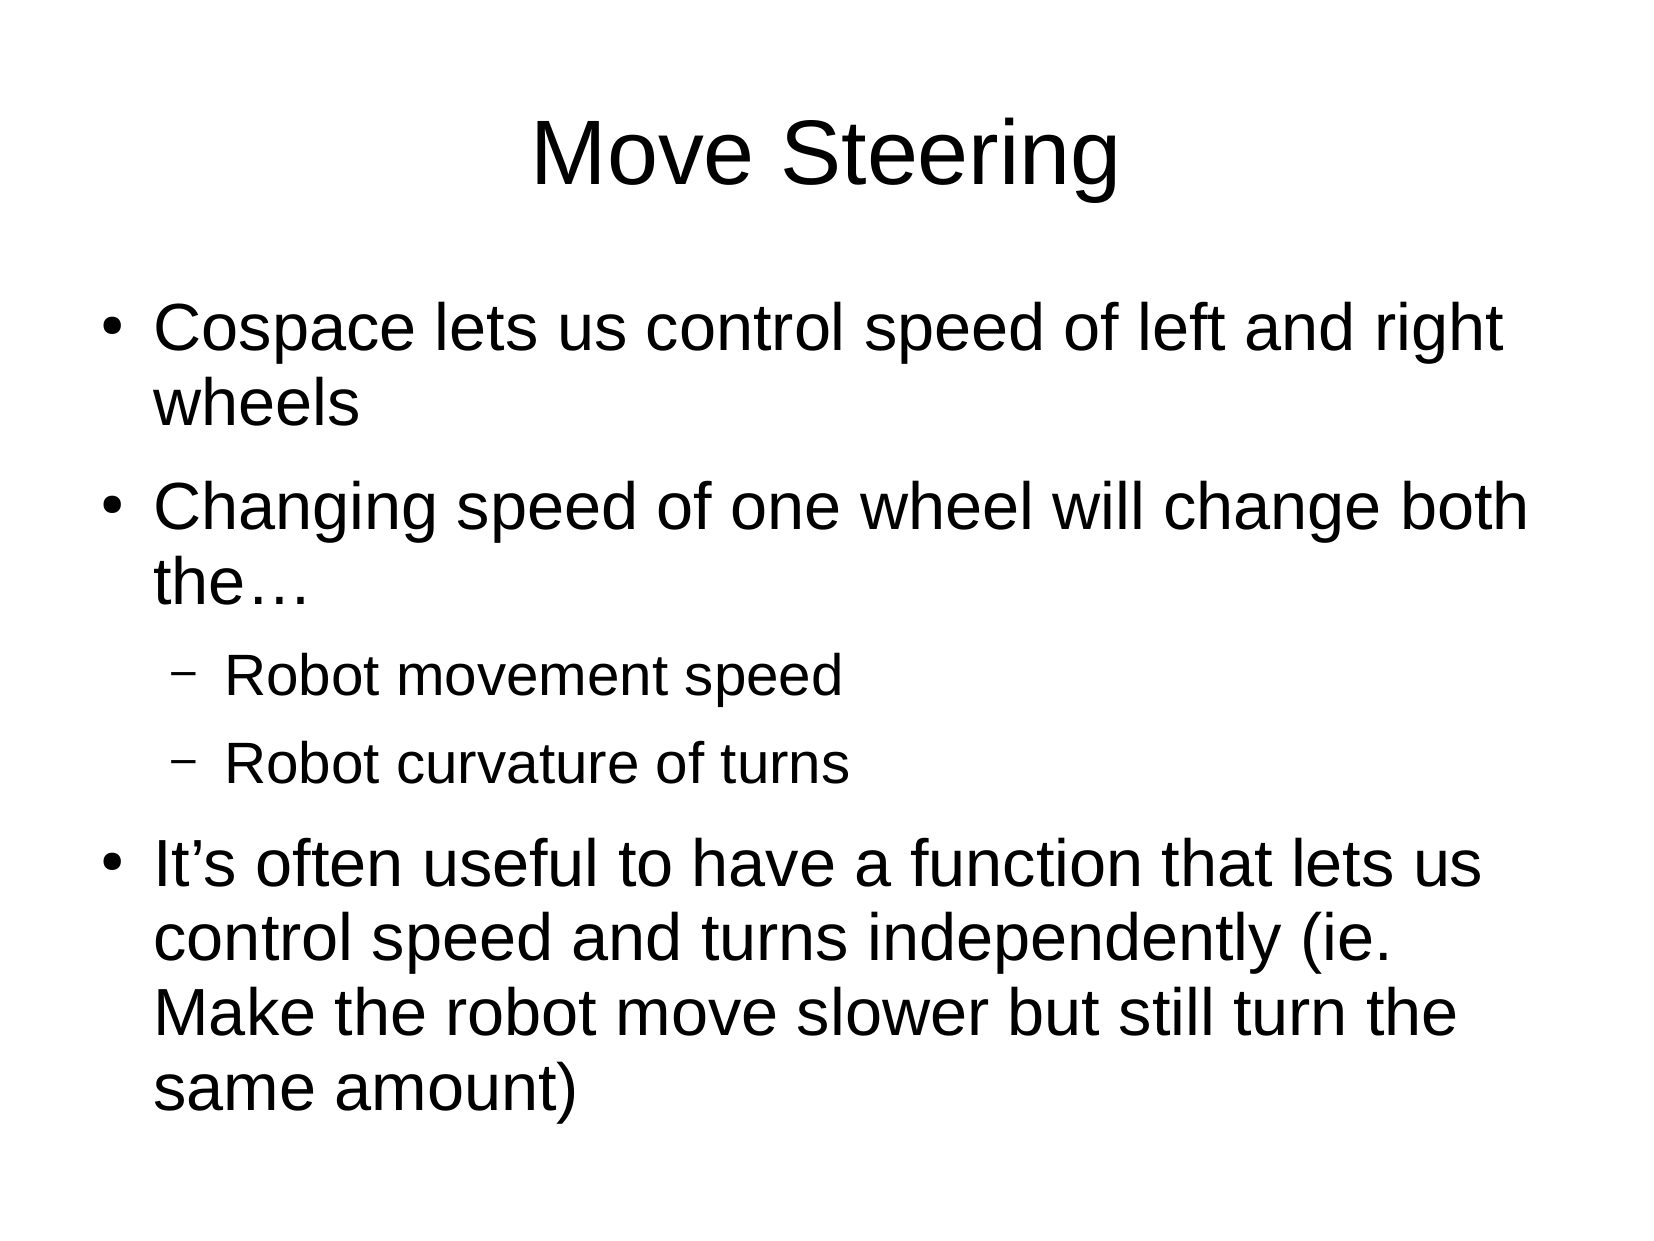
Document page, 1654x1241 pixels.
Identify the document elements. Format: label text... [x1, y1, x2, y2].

title Move Steering [82, 49, 1571, 257]
list Cospace lets us control speed of left and right wheels Changing speed of one wheel will change both the… Robot movement speed Robot curvature of turns It’s often useful to have a function that lets us control speed and turns independently (ie. Make the robot move slower but still turn the same amount) [82, 290, 1571, 1170]
